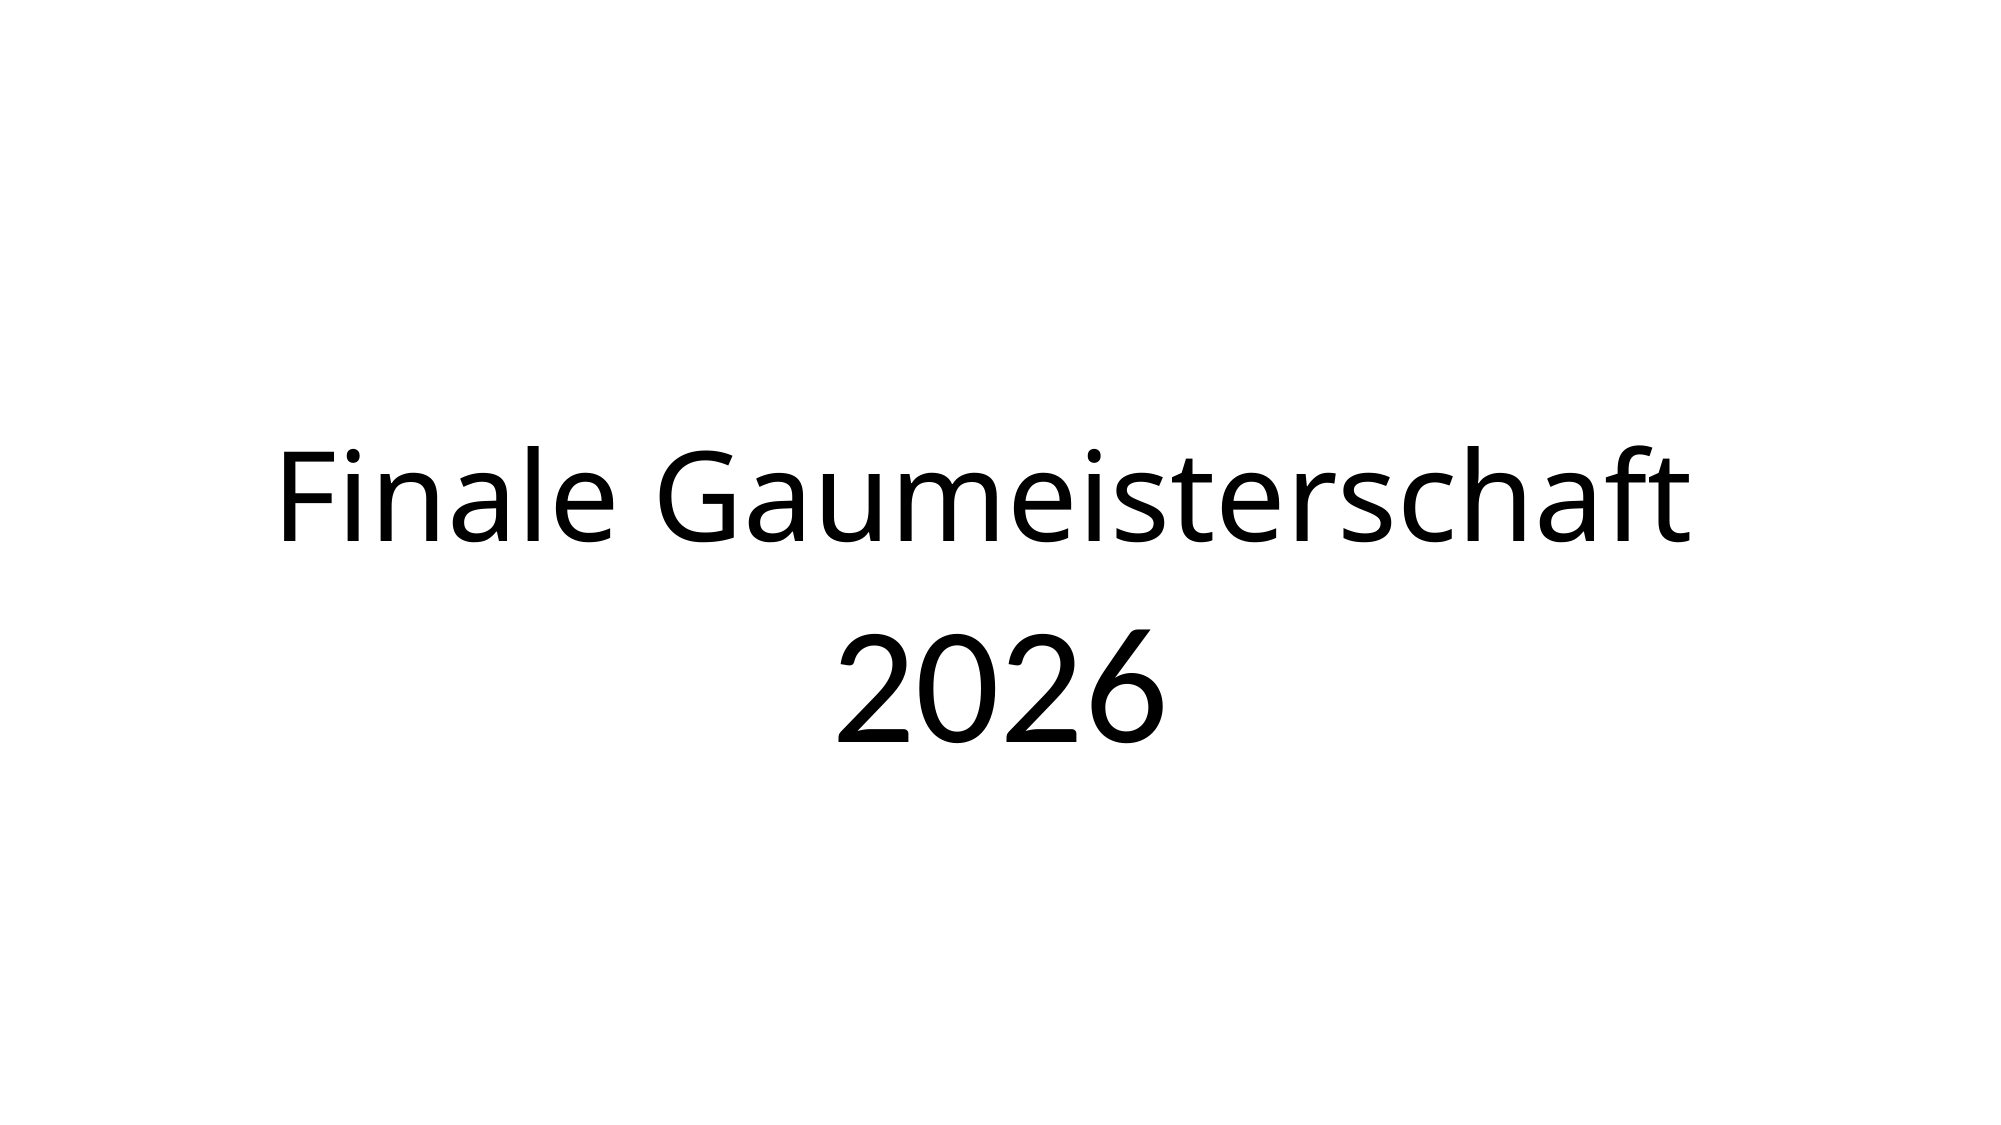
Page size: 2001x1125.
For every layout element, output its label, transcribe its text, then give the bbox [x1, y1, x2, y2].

title Finale Gaumeisterschaft [249, 184, 1750, 576]
subtitle 2026 [249, 590, 1750, 863]
